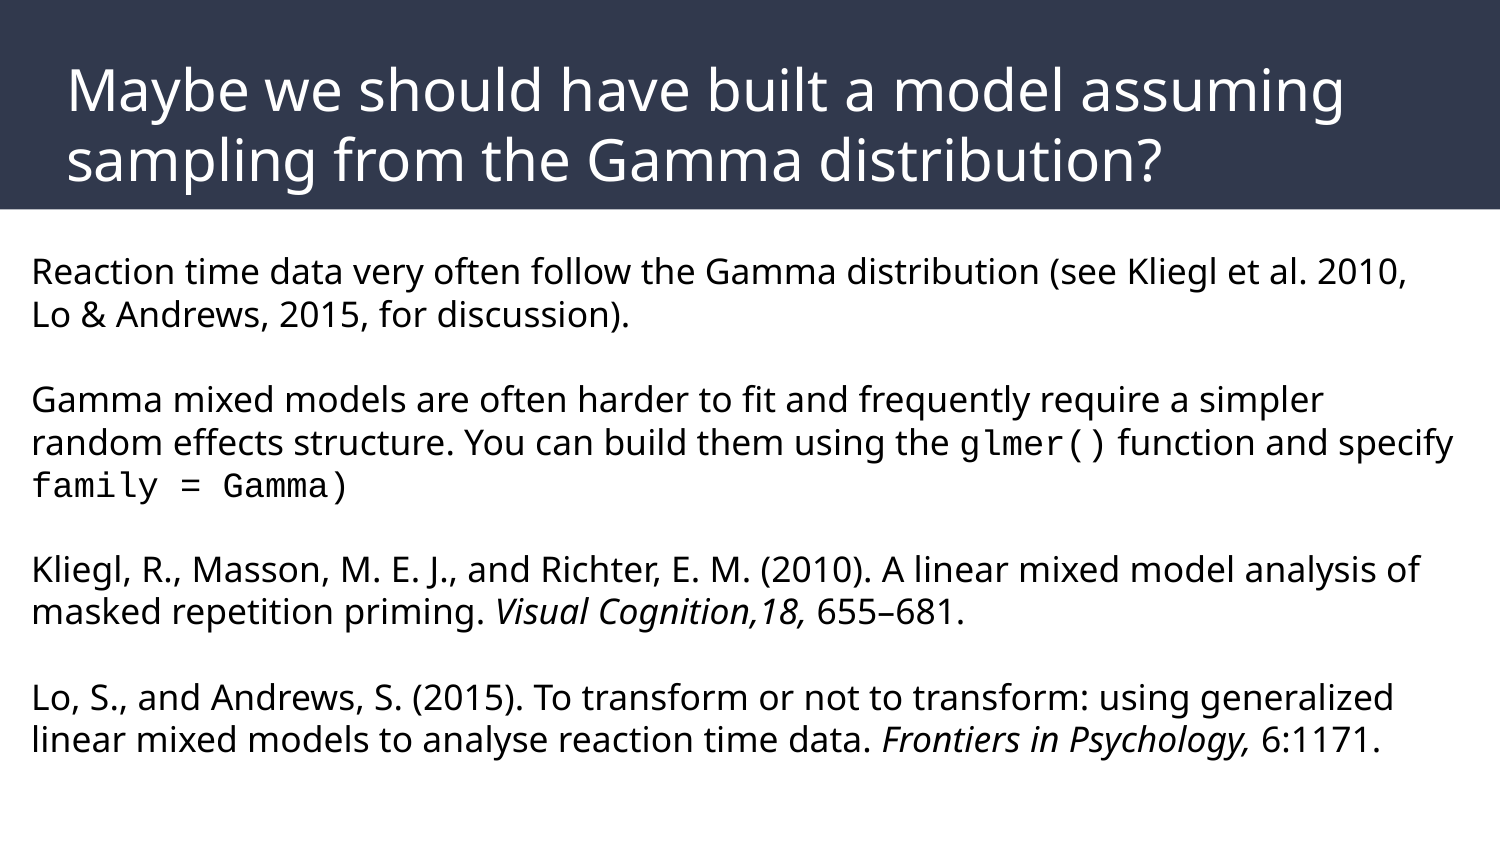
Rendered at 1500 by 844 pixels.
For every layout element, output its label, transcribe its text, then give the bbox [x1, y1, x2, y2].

title Maybe we should have built a model assuming sampling from the Gamma distribution? [51, 37, 1449, 140]
text_box Reaction time data very often follow the Gamma distribution (see Kliegl et al. 2010, Lo & Andrews, 2015, for discussion). Gamma mixed models are often harder to fit and frequently require a simpler random effects structure. You can build them using the glmer() function and specify family = Gamma) Kliegl, R., Masson, M. E. J., and Richter, E. M. (2010). A linear mixed model analysis of masked repetition priming. Visual Cognition,18, 655–681. Lo, S., and Andrews, S. (2015). To transform or not to transform: using generalized linear mixed models to analyse reaction time data. Frontiers in Psychology, 6:1171. [16, 234, 1472, 824]
